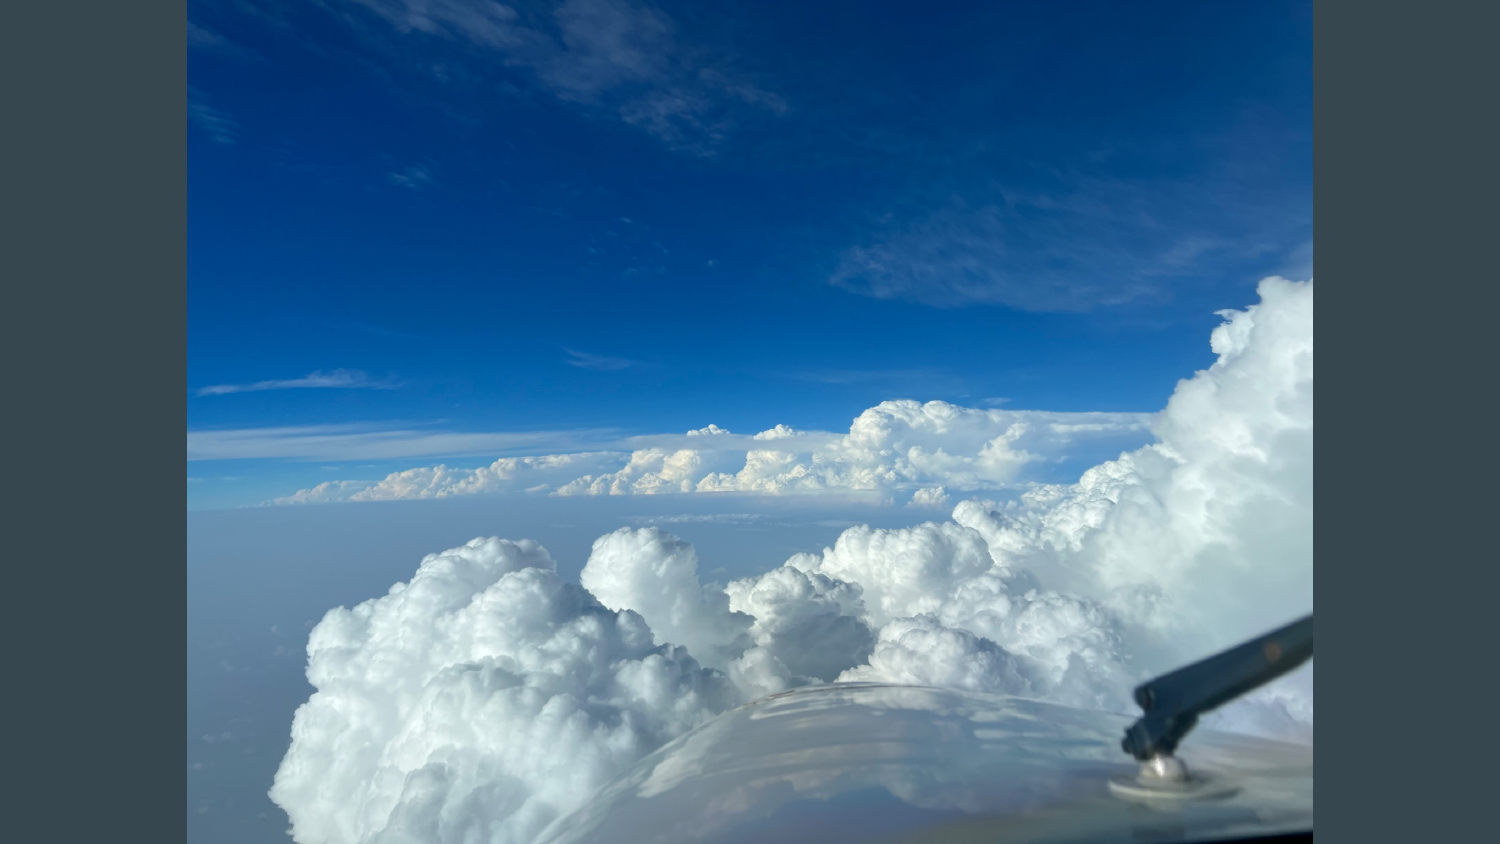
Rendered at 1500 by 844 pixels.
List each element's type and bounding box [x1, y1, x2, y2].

picture [187, 0, 1313, 844]
